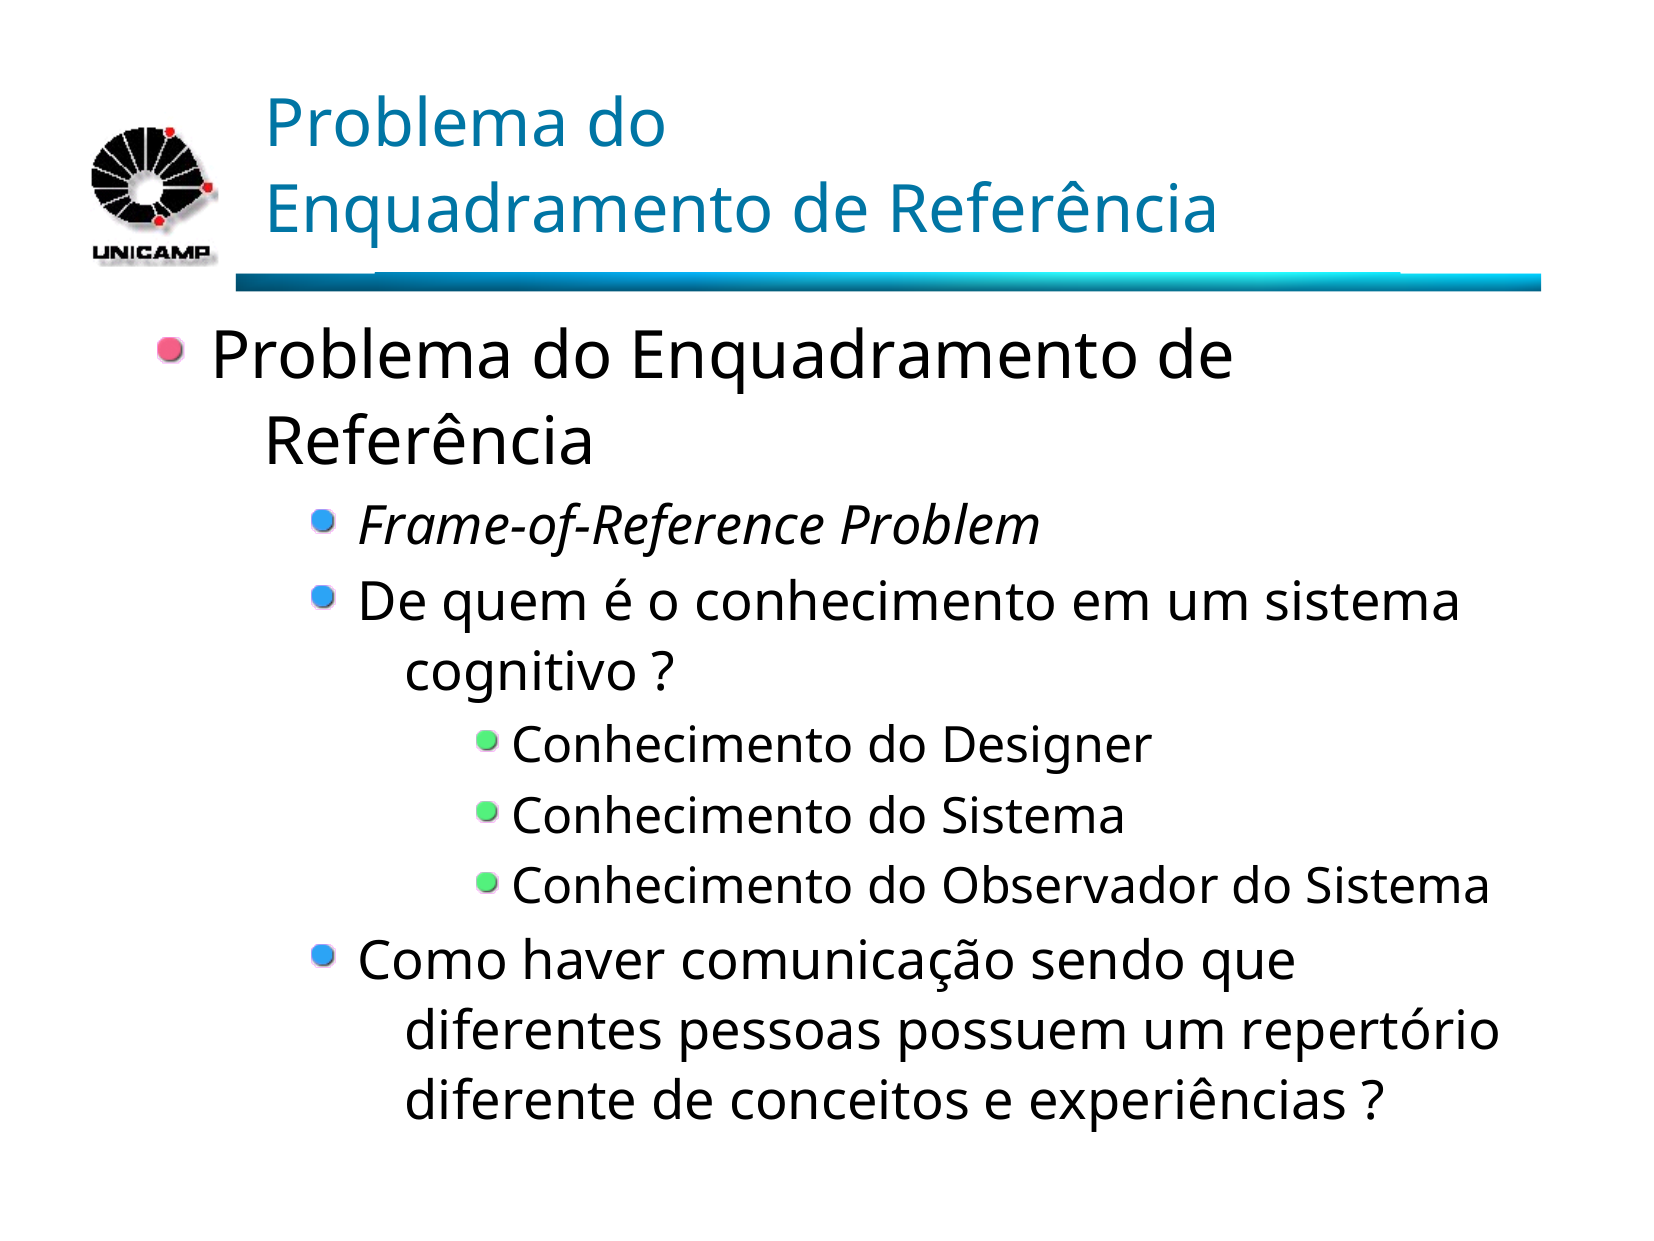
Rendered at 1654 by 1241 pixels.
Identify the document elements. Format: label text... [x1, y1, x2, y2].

picture [125, 272, 1654, 295]
list Problema do Enquadramento de Referência Frame-of-Reference Problem De quem é o conhecimento em um sistema cognitivo ? Conhecimento do Designer Conhecimento do Sistema Conhecimento do Observador do Sistema Como haver comunicação sendo que diferentes pessoas possuem um repertório diferente de conceitos e experiências ? [121, 309, 1534, 1182]
title Problema do Enquadramento de Referência [264, 42, 1534, 250]
